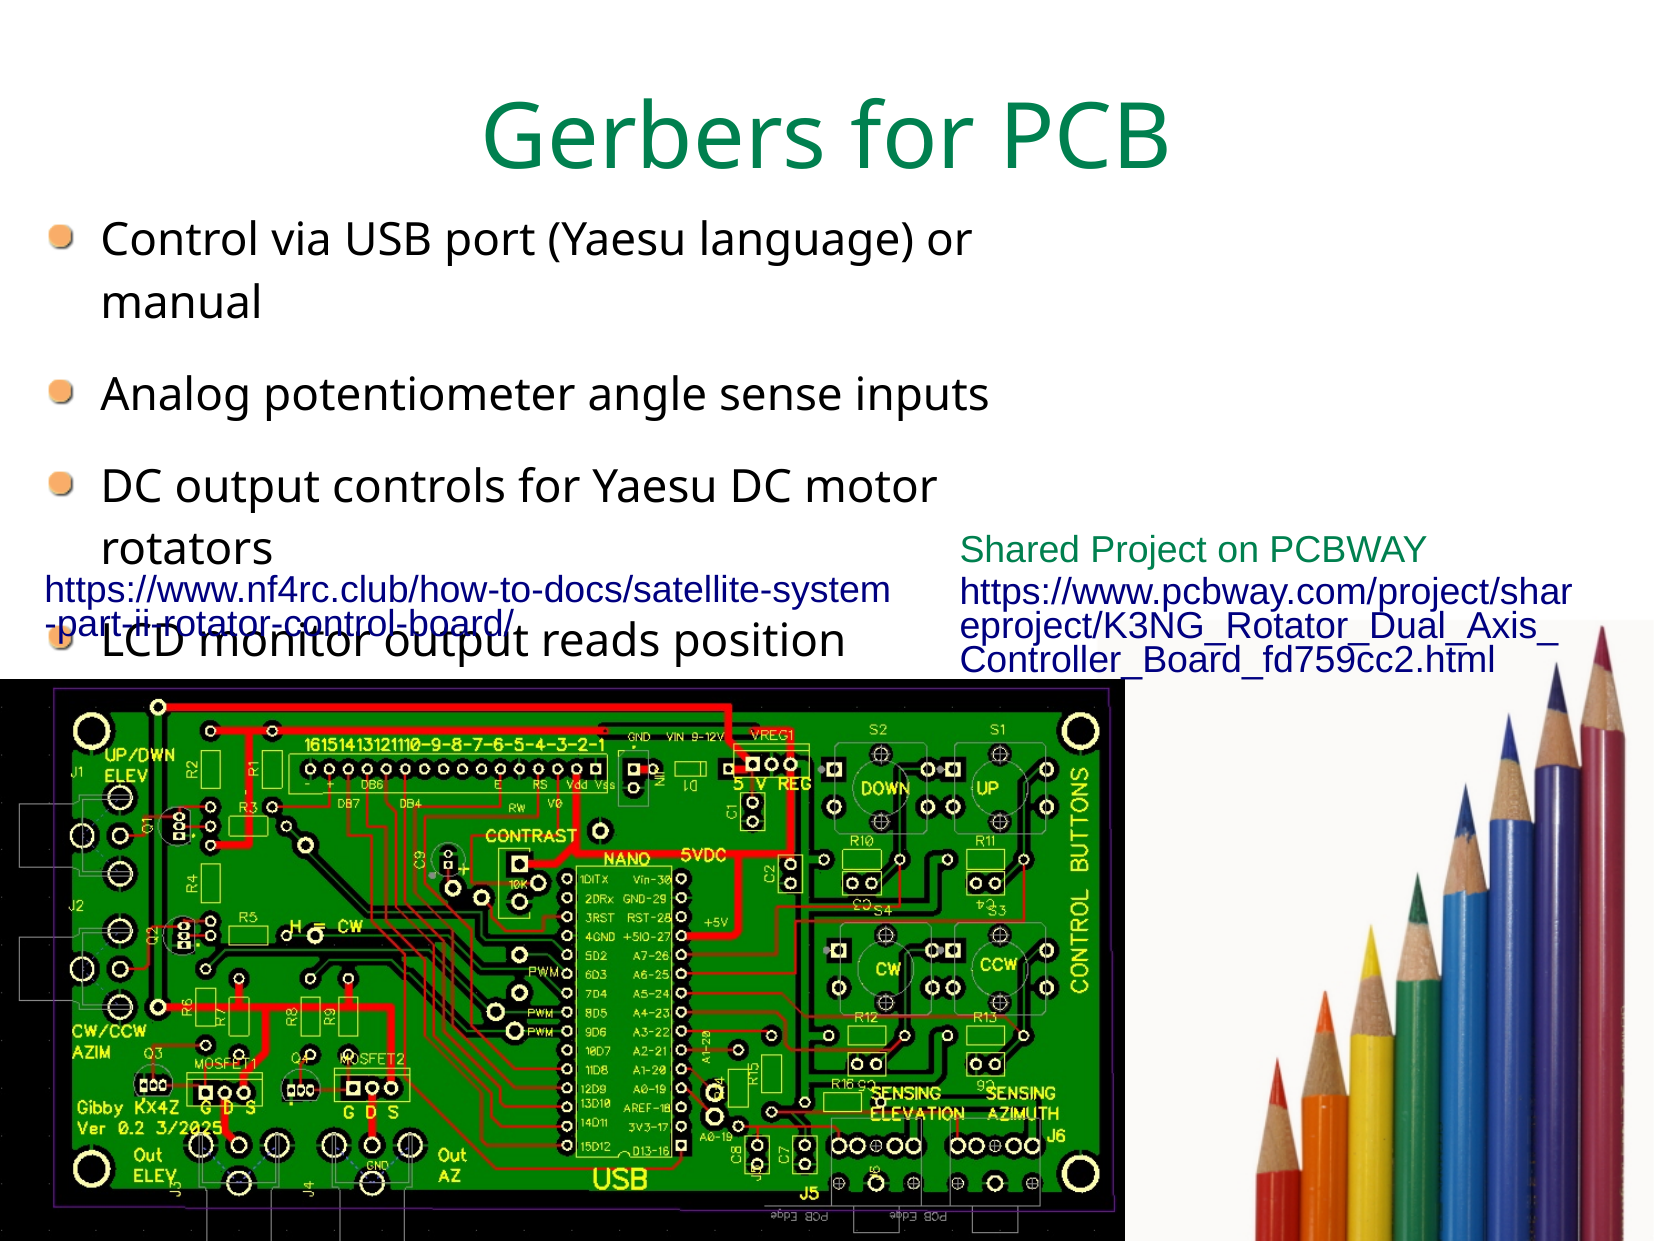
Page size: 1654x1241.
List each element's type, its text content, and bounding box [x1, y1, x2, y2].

picture [0, 0, 1654, 1241]
list Control via USB port (Yaesu language) or manual Analog potentiometer angle sense inputs DC output controls for Yaesu DC motor rotators LCD monitor output reads position [29, 206, 1123, 532]
text_box Shared Project on PCBWAY https://www.pcbway.com/project/shareproject/K3NG_Rotator_Dual_Axis_Controller_Board_fd759cc2.html [944, 521, 1595, 621]
text_box https://www.nf4rc.club/how-to-docs/satellite-system-part-ii-rotator-control-board/ [29, 561, 916, 680]
title Gerbers for PCB [147, 29, 1506, 237]
